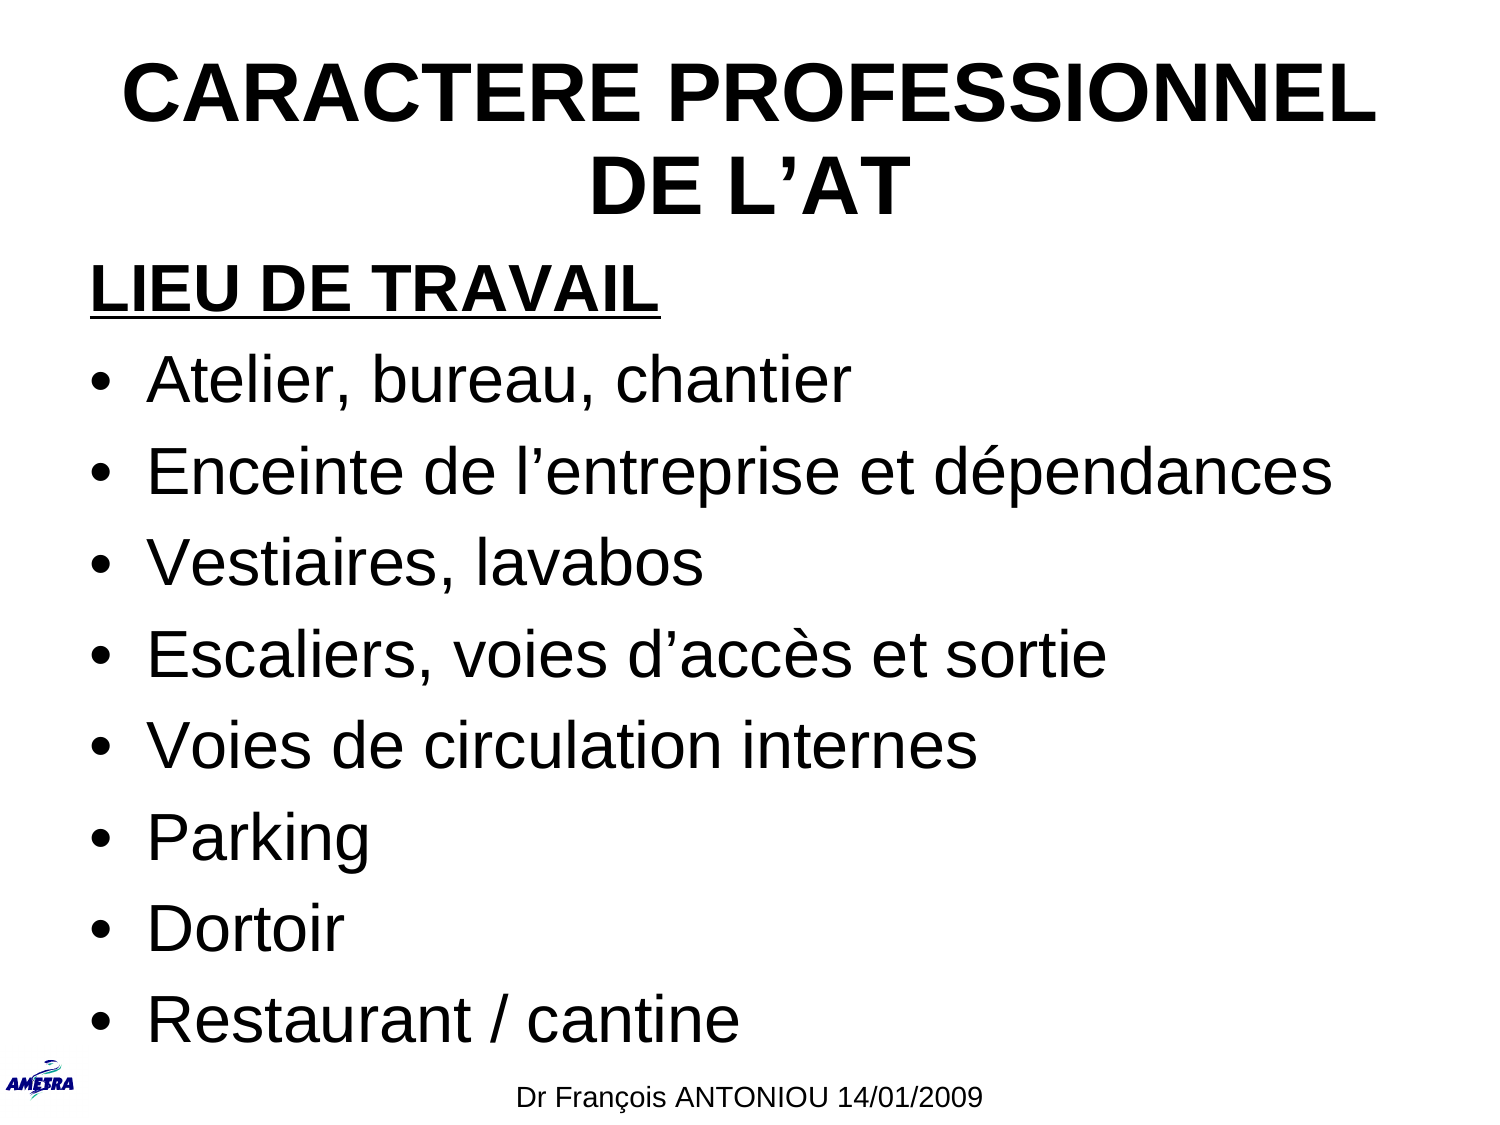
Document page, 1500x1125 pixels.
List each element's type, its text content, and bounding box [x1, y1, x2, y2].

list LIEU DE TRAVAIL Atelier, bureau, chantier Enceinte de l’entreprise et dépendances Vestiaires, lavabos Escaliers, voies d’accès et sortie Voies de circulation internes Parking Dortoir Restaurant / cantine [75, 243, 1471, 1106]
title CARACTERE PROFESSIONNEL DE L’AT [75, 31, 1426, 243]
picture [0, 1045, 89, 1118]
